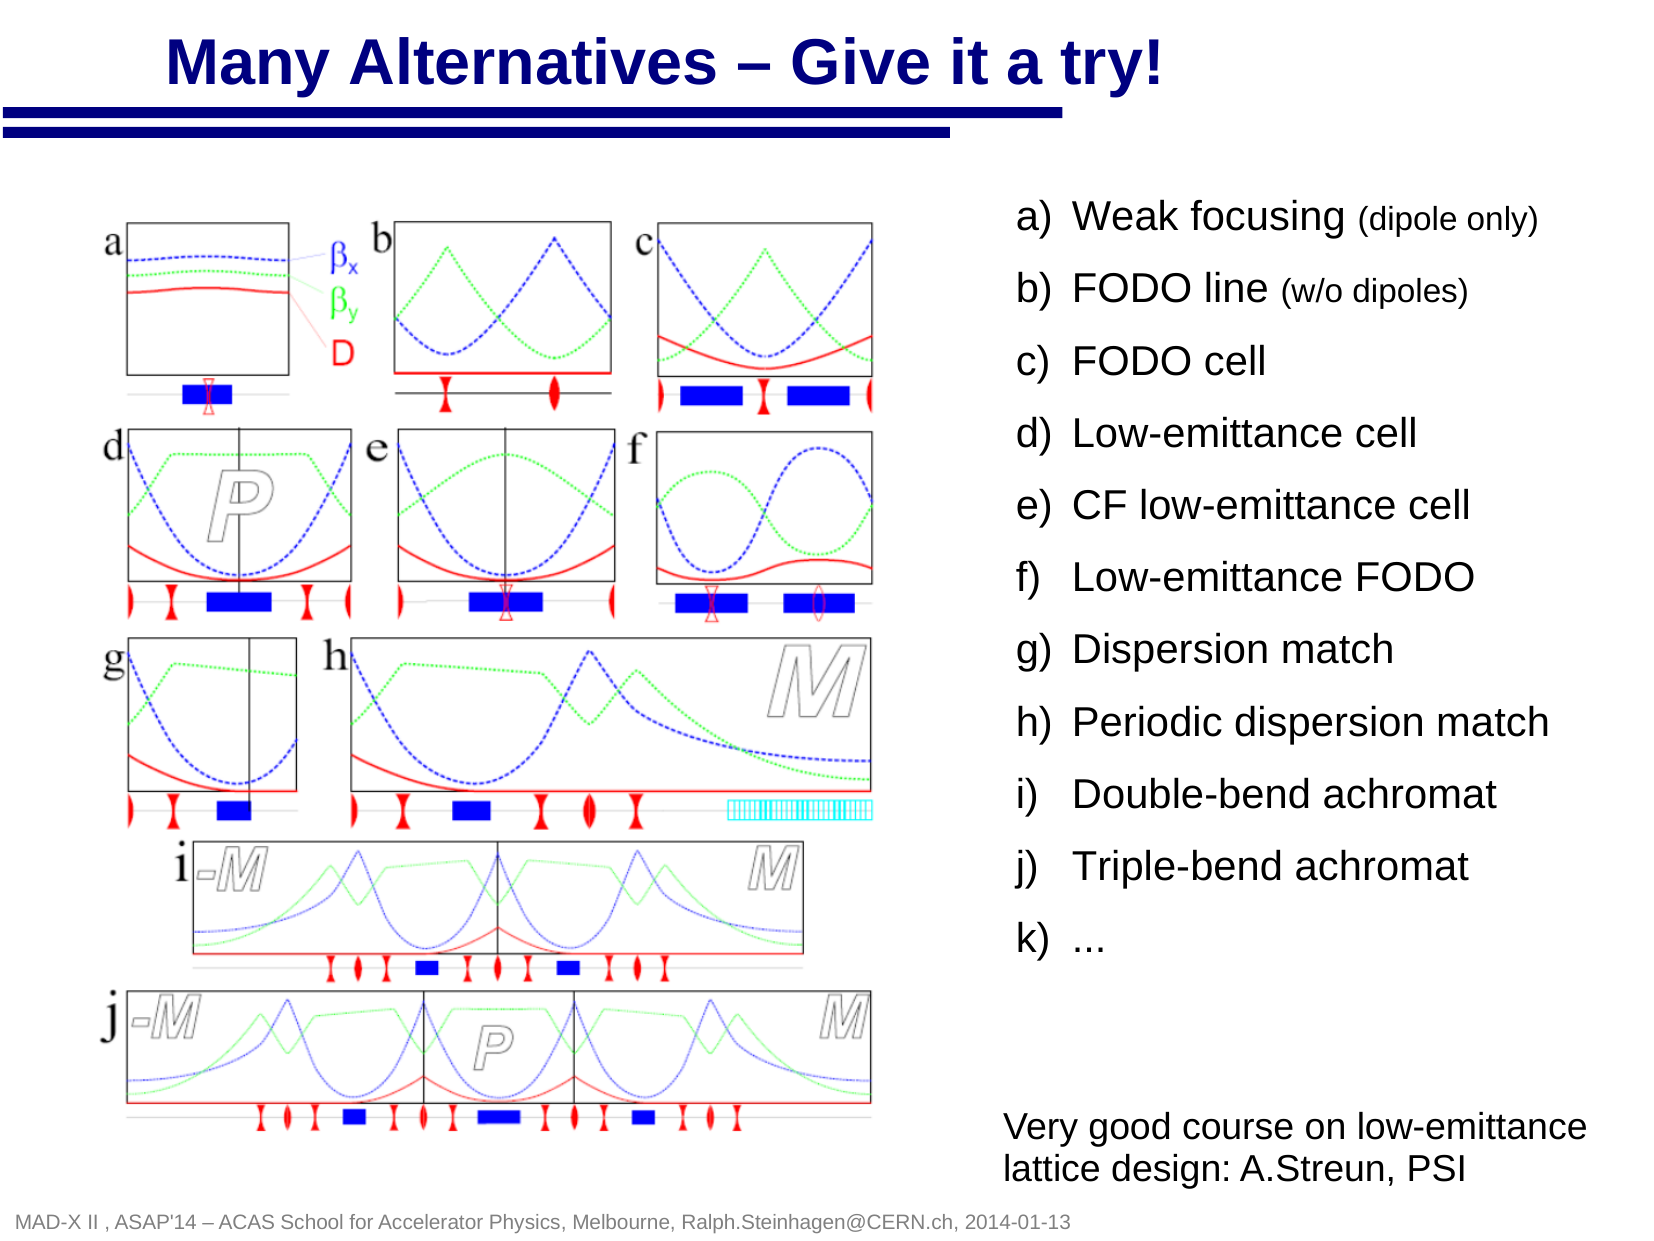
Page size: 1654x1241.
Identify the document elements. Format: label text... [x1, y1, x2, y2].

picture [83, 200, 892, 1144]
text_box Very good course on low‐emittance lattice design: A.Streun, PSI [988, 1098, 1642, 1205]
title Many Alternatives – Give it a try! [165, 0, 1323, 124]
list Weak focusing (dipole only) FODO line (w/o dipoles) FODO cell Low‐emittance cell CF low‐emittance cell Low‐emittance FODO Dispersion match Periodic dispersion match Double‐bend achromat Triple‐bend achromat ... [1015, 192, 1628, 1098]
